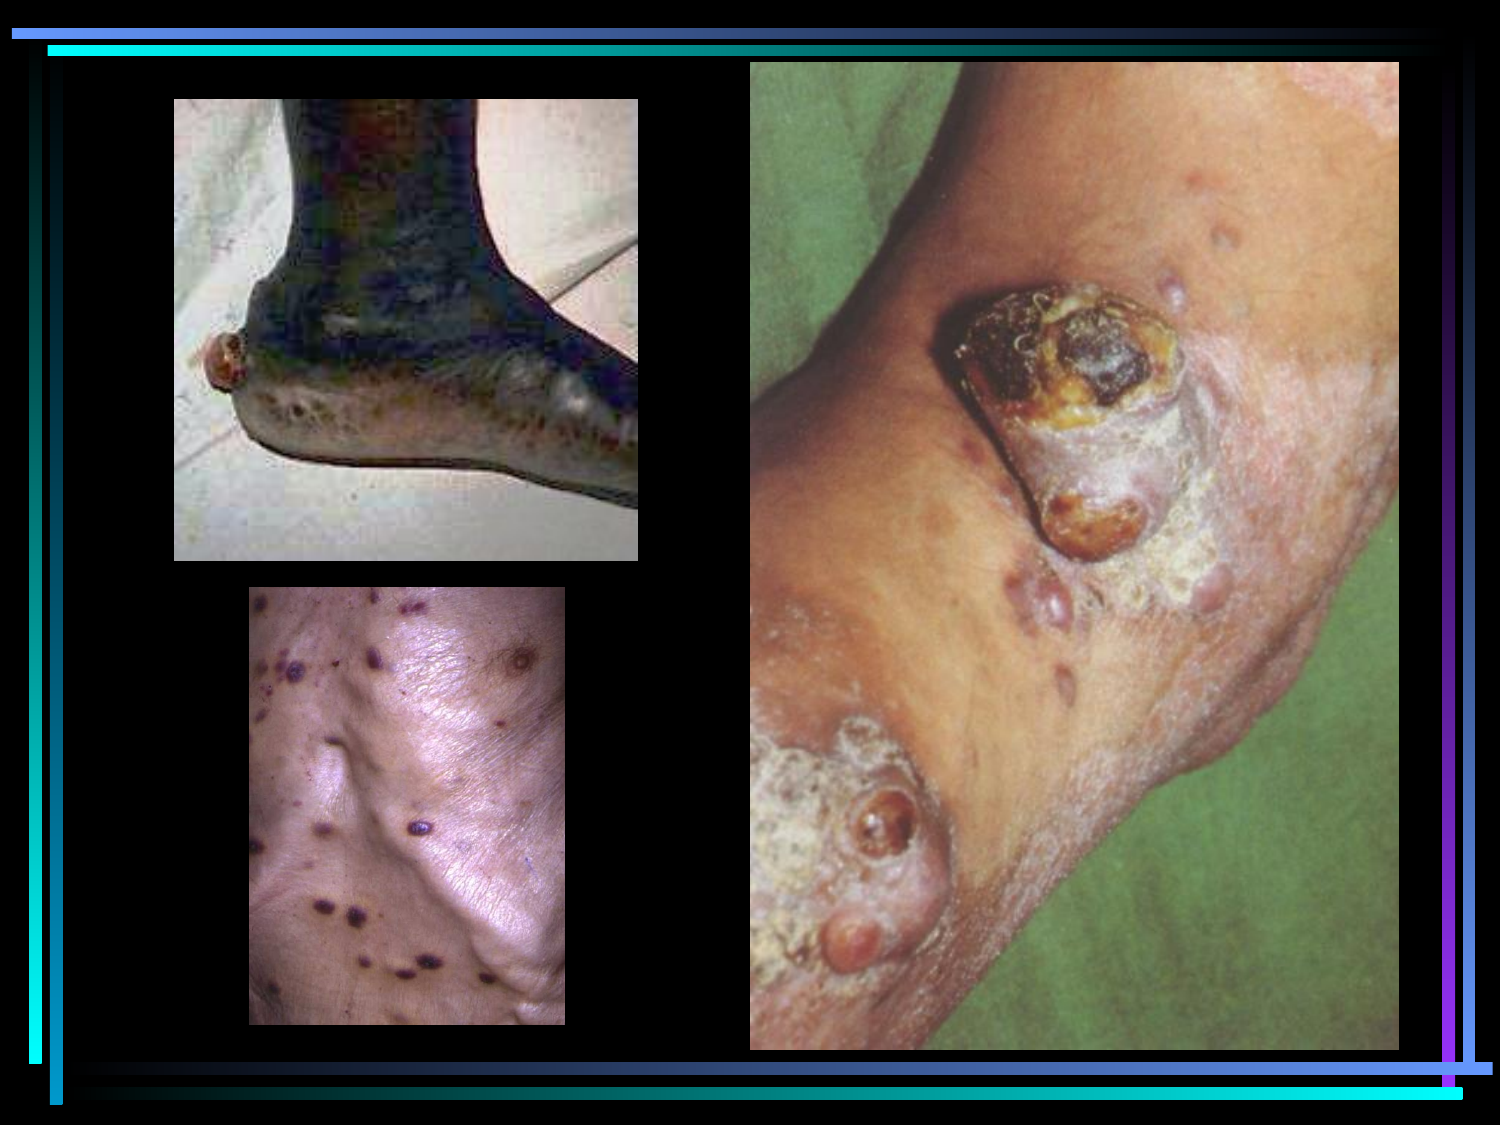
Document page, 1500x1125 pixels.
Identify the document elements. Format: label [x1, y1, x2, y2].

picture [750, 62, 1399, 1050]
picture [249, 587, 565, 1025]
picture [174, 99, 638, 561]
